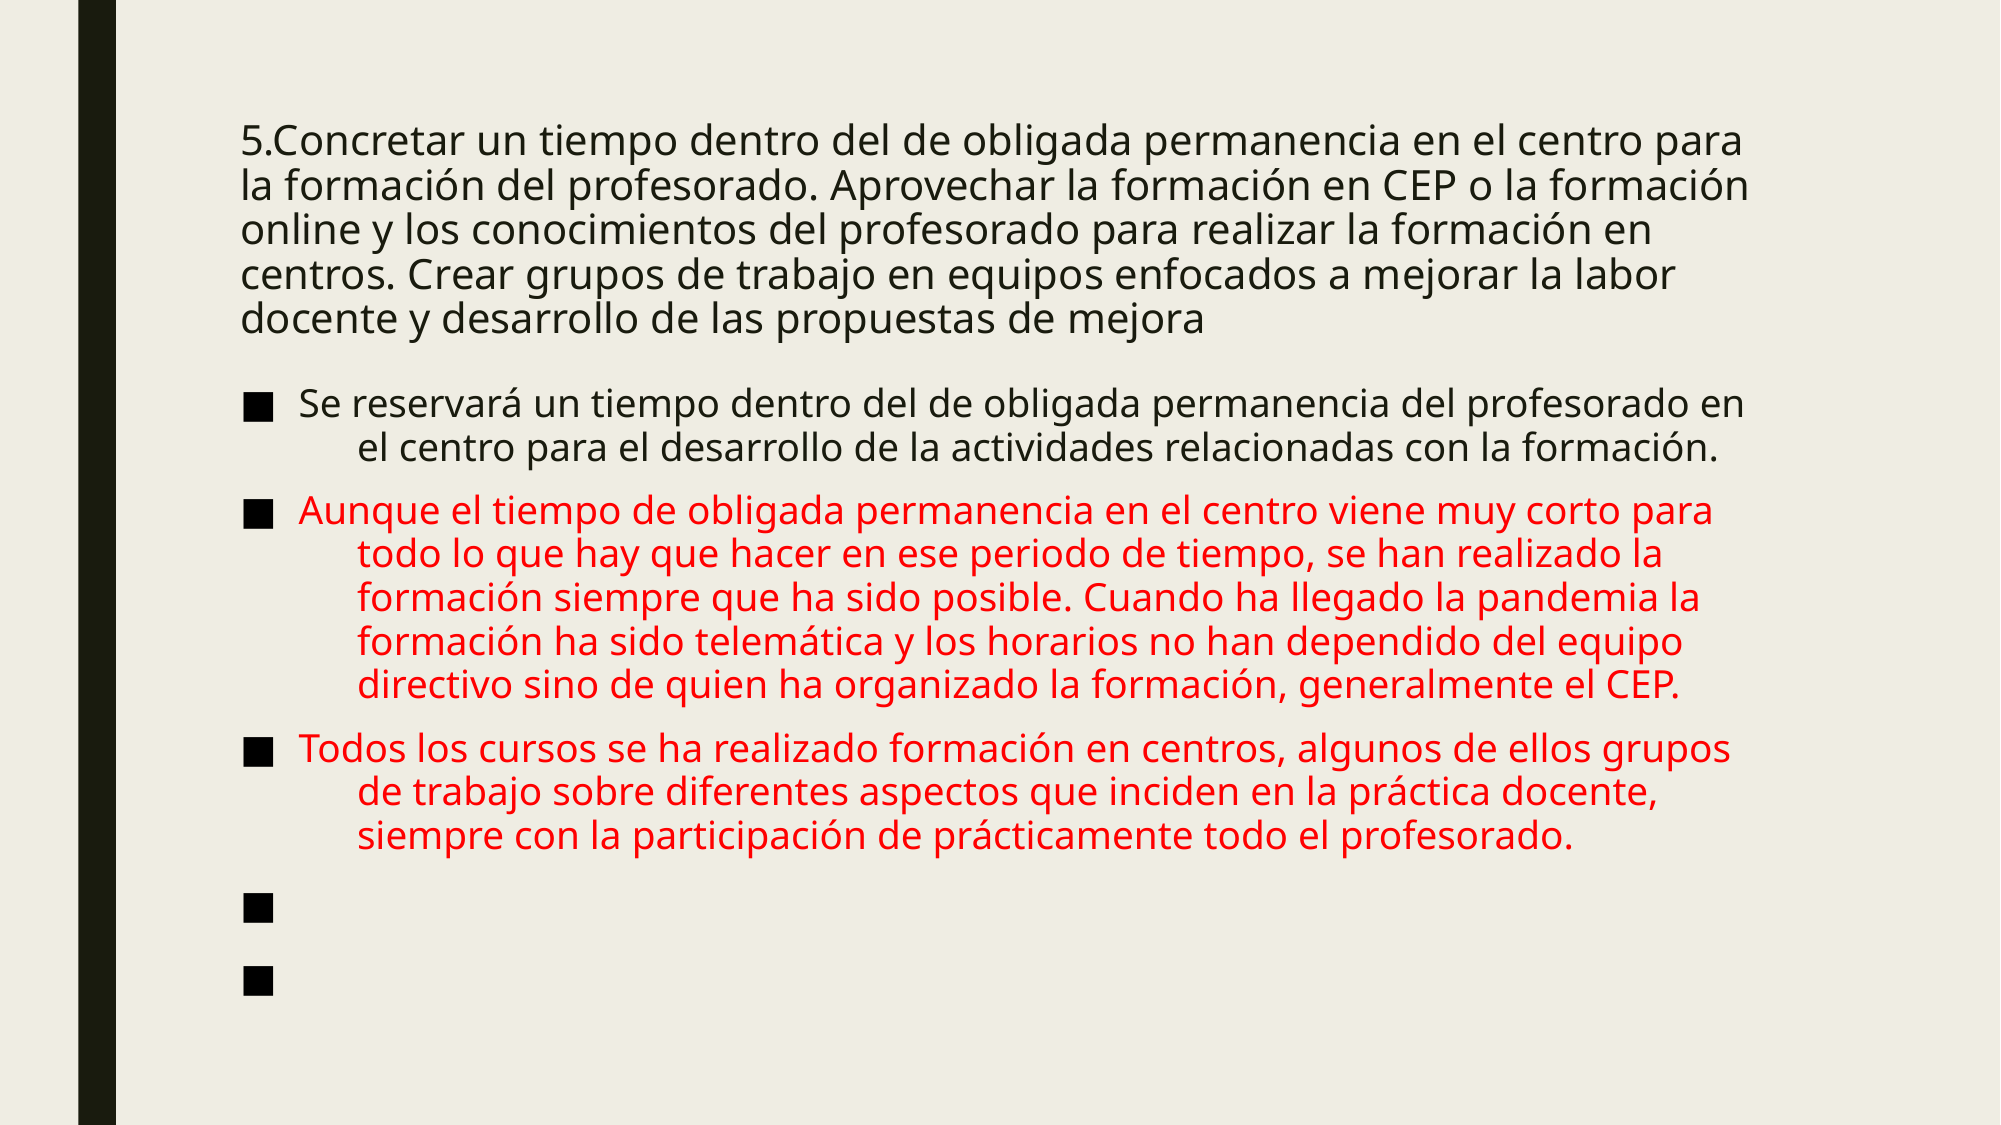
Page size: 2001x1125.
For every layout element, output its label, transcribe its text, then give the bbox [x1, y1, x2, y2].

title 5.Concretar un tiempo dentro del de obligada permanencia en el centro para la formación del profesorado. Aprovechar la formación en CEP o la formación online y los conocimientos del profesorado para realizar la formación en centros. Crear grupos de trabajo en equipos enfocados a mejorar la labor docente y desarrollo de las propuestas de mejora [225, 112, 1801, 357]
list Se reservará un tiempo dentro del de obligada permanencia del profesorado en el centro para el desarrollo de la actividades relacionadas con la formación. Aunque el tiempo de obligada permanencia en el centro viene muy corto para todo lo que hay que hacer en ese periodo de tiempo, se han realizado la formación siempre que ha sido posible. Cuando ha llegado la pandemia la formación ha sido telemática y los horarios no han dependido del equipo directivo sino de quien ha organizado la formación, generalmente el CEP. Todos los cursos se ha realizado formación en centros, algunos de ellos grupos de trabajo sobre diferentes aspectos que inciden en la práctica docente, siempre con la participación de prácticamente todo el profesorado. [225, 375, 1801, 963]
